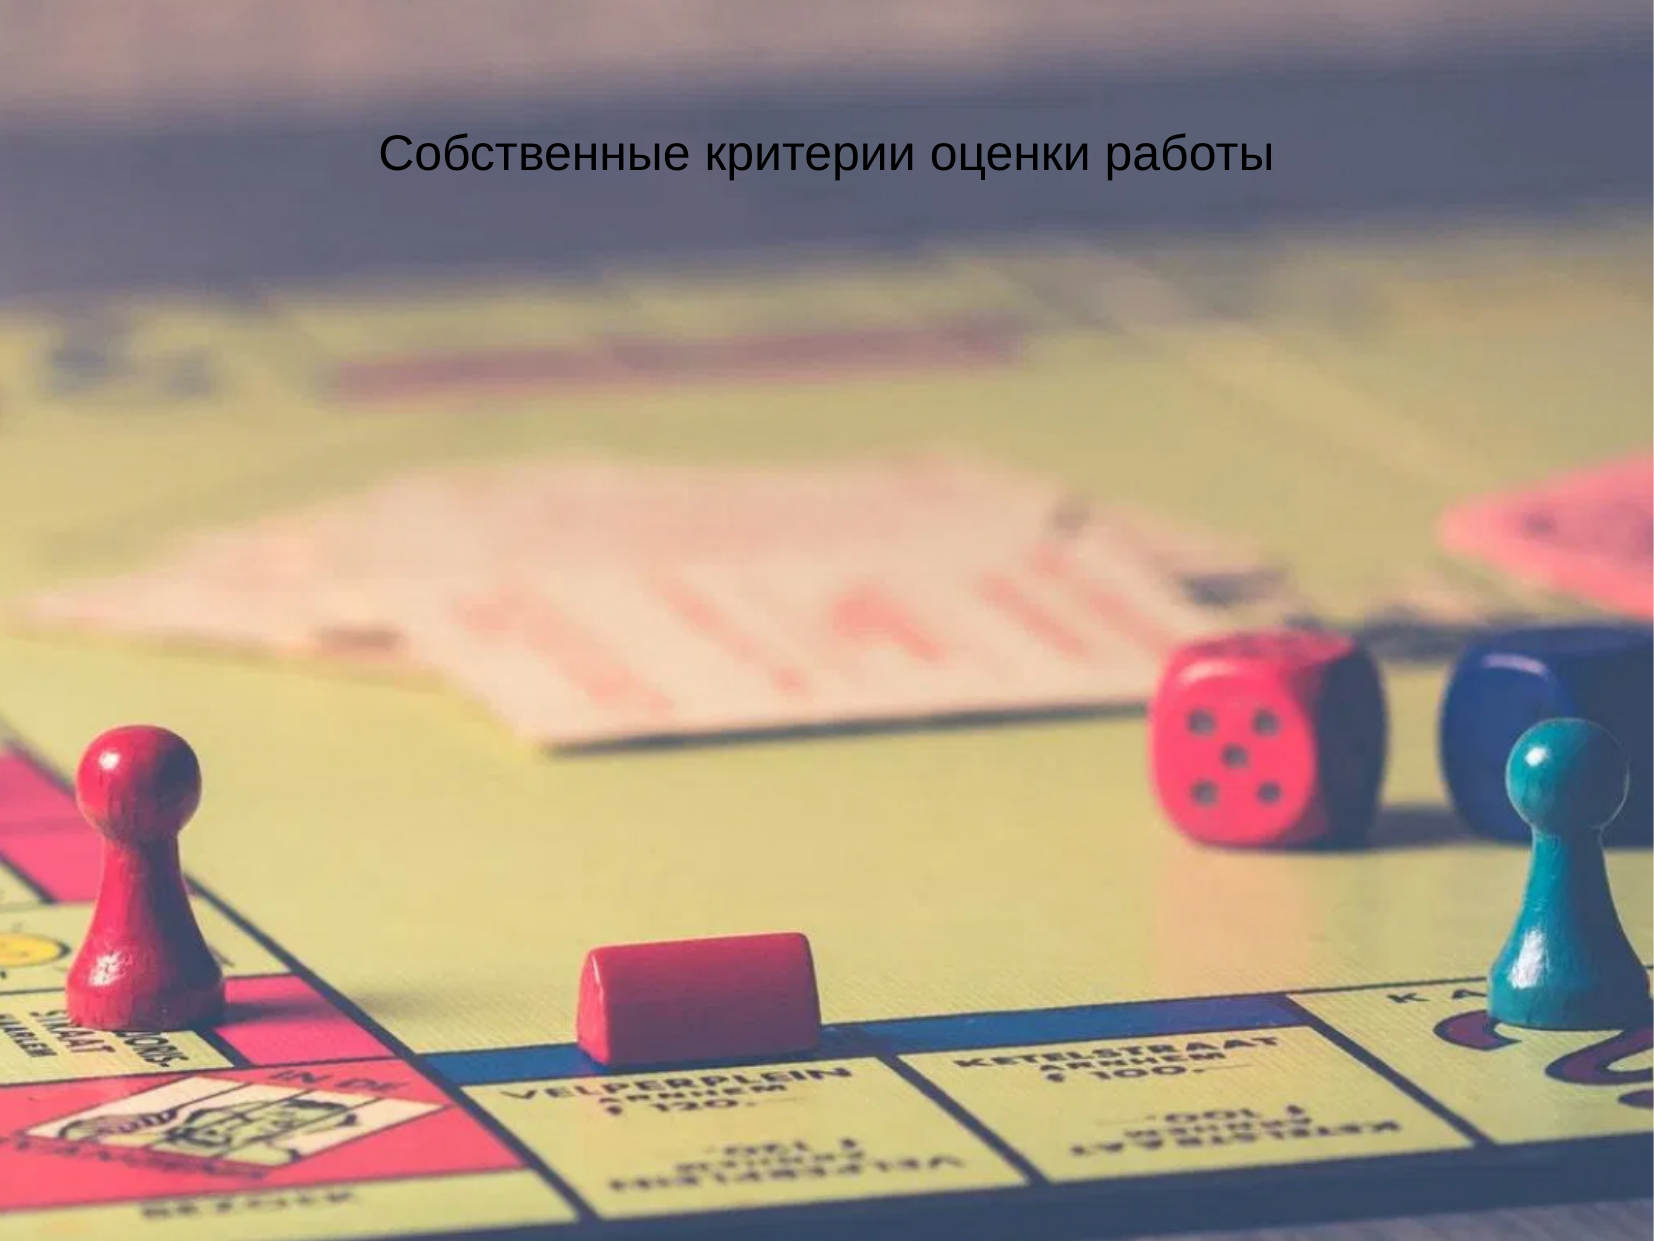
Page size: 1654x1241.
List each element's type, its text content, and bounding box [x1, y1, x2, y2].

title Собственные критерии оценки работы [82, 49, 1571, 257]
text_box [0, 0, 1654, 1241]
